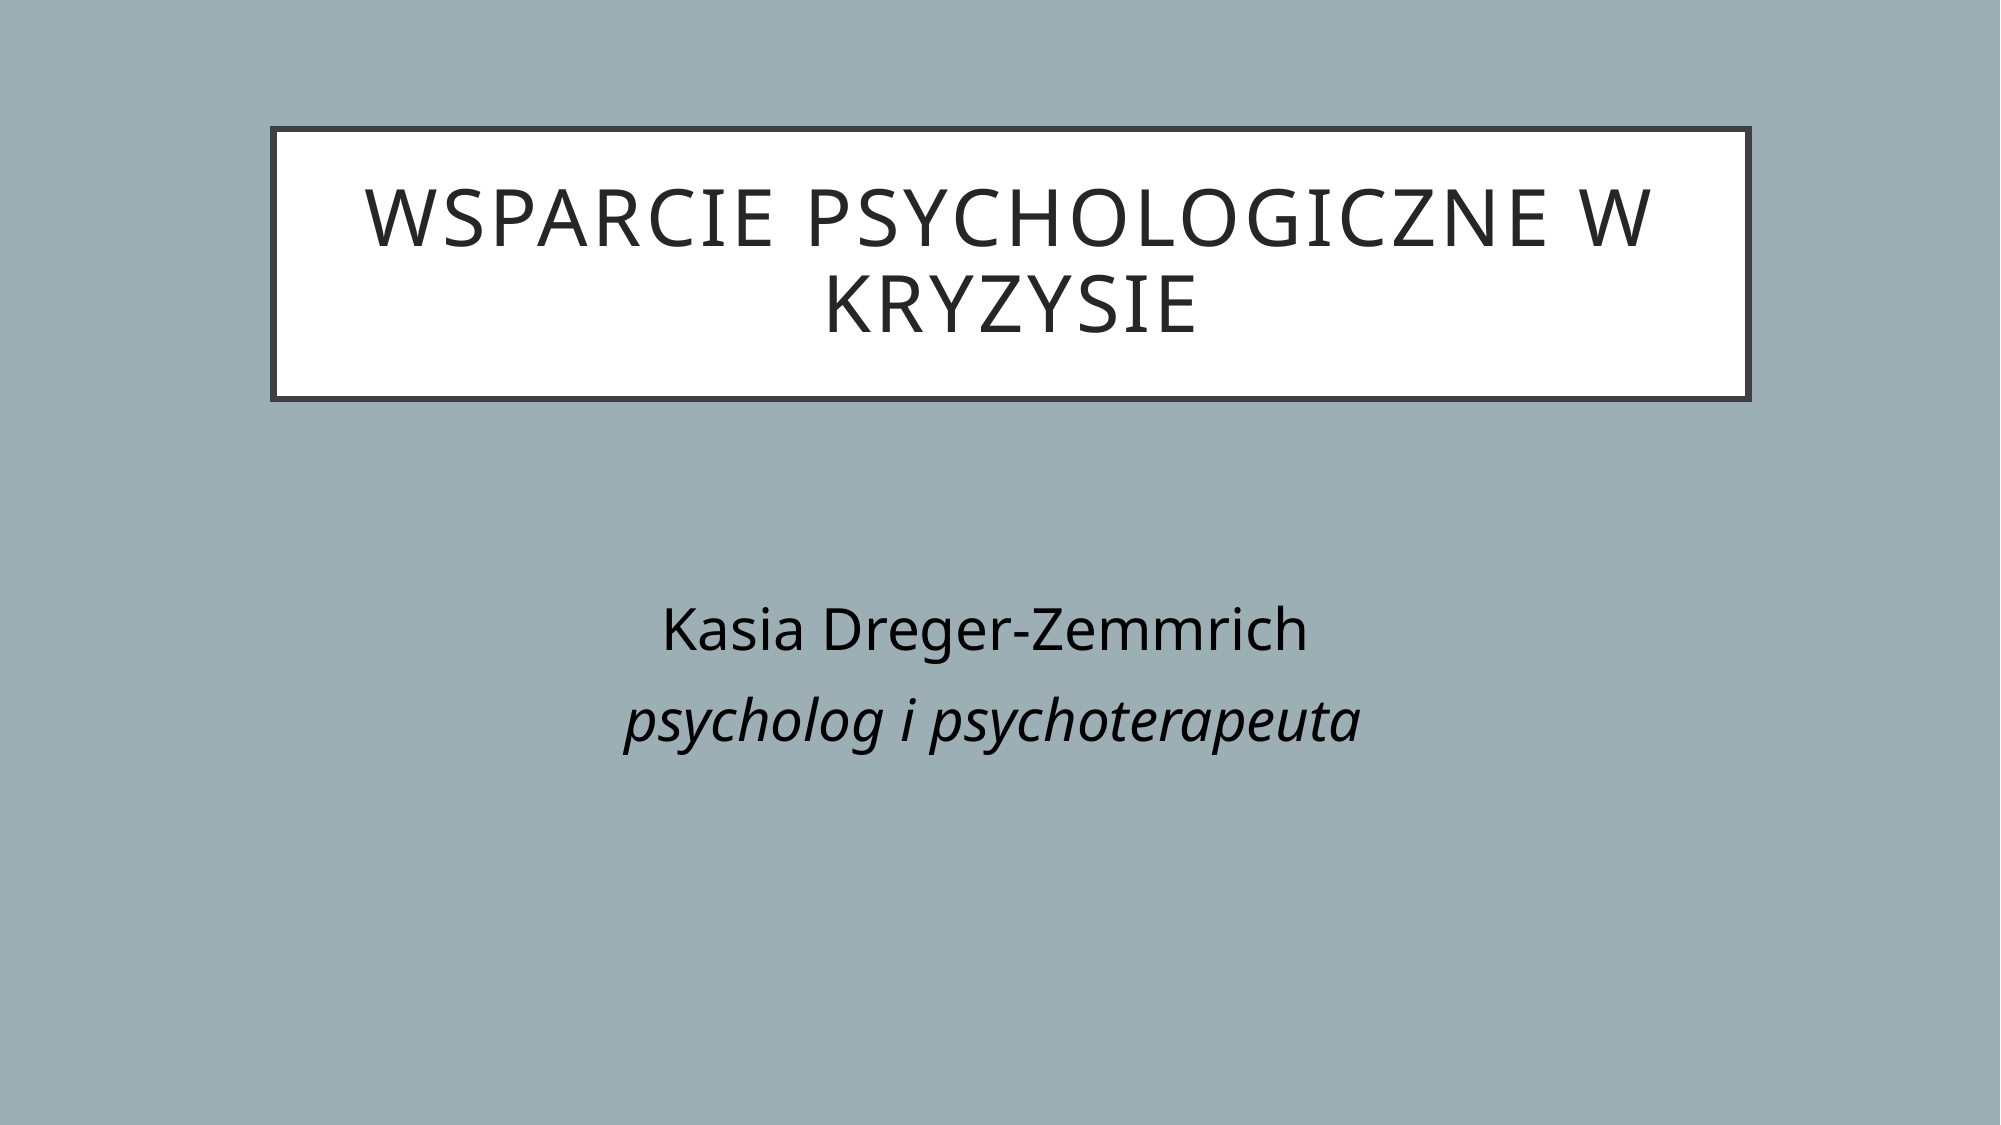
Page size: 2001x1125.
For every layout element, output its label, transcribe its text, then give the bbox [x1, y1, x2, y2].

title Wsparcie psychologiczne W KRYZYSIE [273, 129, 1749, 400]
subtitle Kasia Dreger-Zemmrich psycholog i psychoterapeuta [366, 584, 1604, 789]
